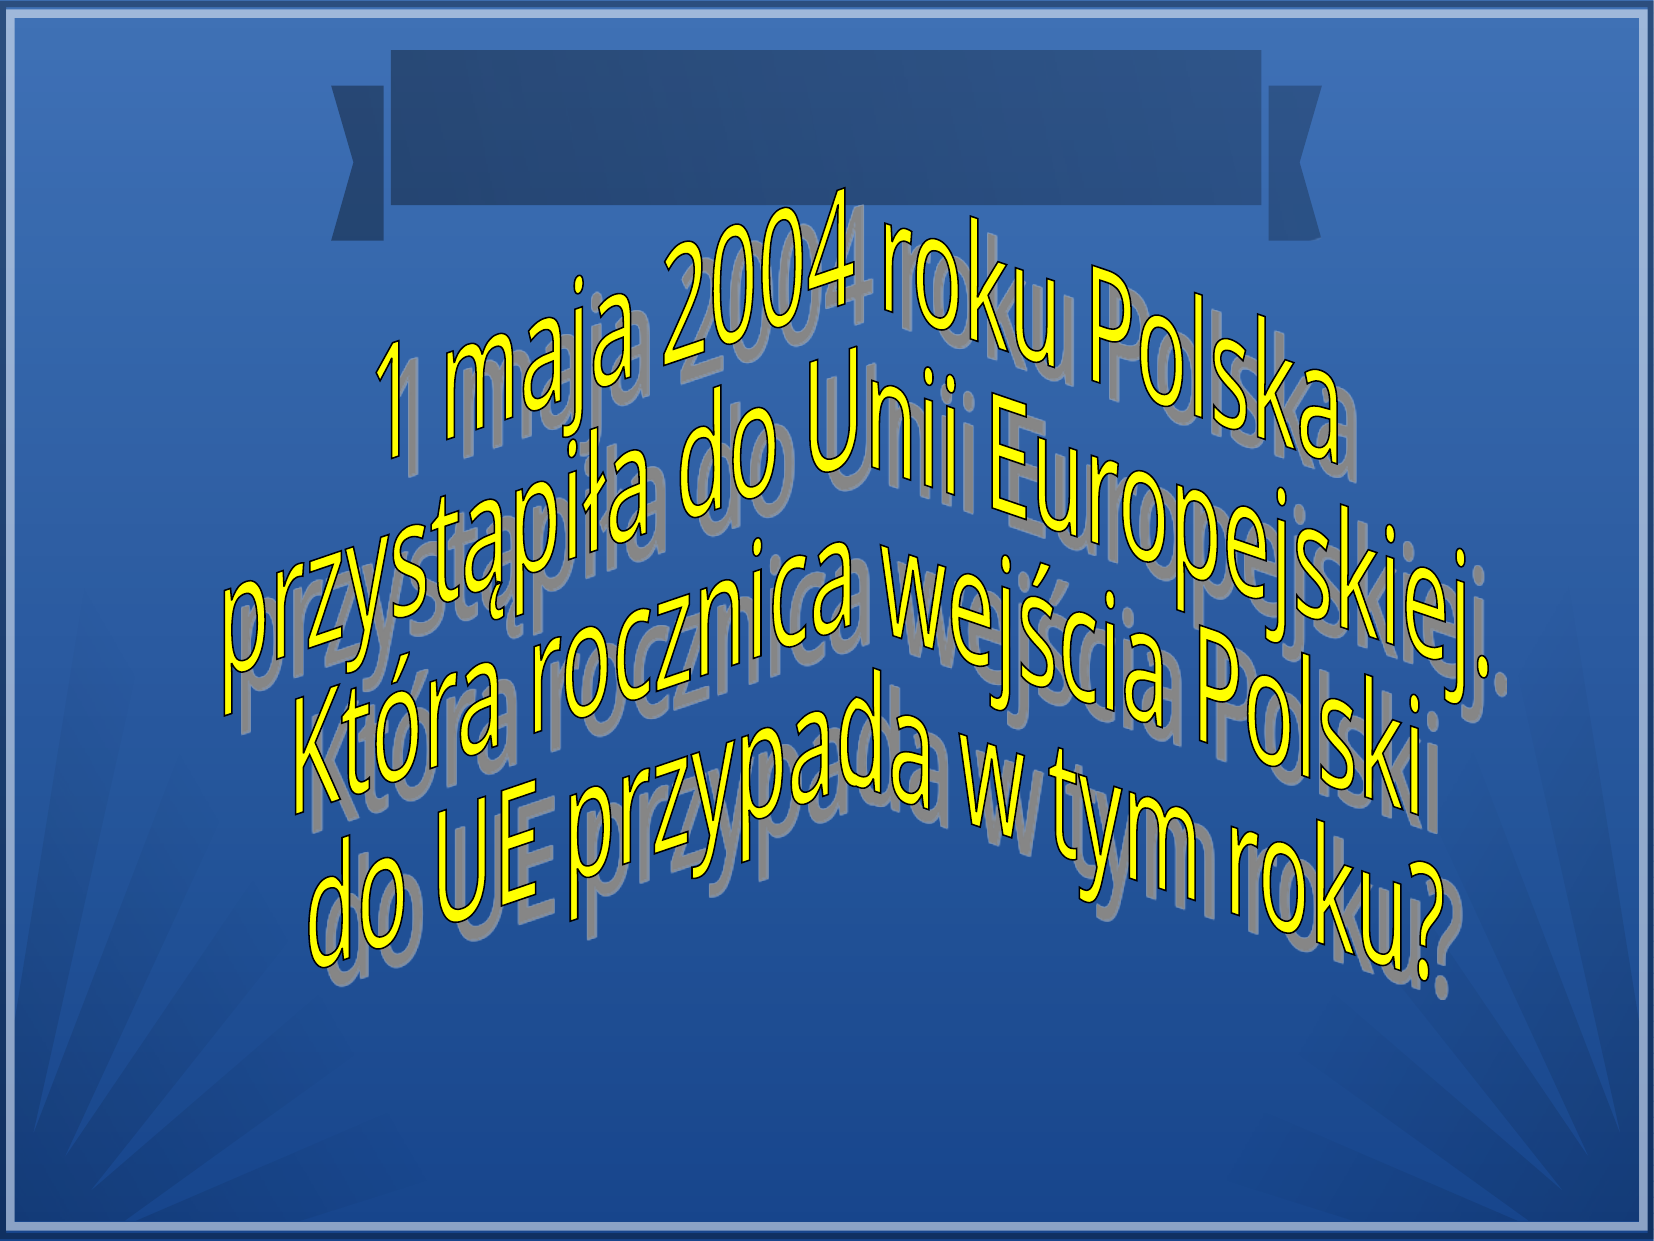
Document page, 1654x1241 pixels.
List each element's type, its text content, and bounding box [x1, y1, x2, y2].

text_box 1 maja 2004 roku Polska przystąpiła do Unii Europejskiej. Która rocznica wejścia Polski do UE przypada w tym roku? [871, 380, 911, 481]
text_box 1 maja 2004 roku Polska przystąpiła do Unii Europejskiej. Która rocznica wejścia Polski do UE przypada w tym roku? [393, 524, 426, 618]
text_box 1 maja 2004 roku Polska przystąpiła do Unii Europejskiej. Która rocznica wejścia Polski do UE przypada w tym roku? [1226, 505, 1267, 599]
text_box 1 maja 2004 roku Polska przystąpiła do Unii Europejskiej. Która rocznica wejścia Polski do UE przypada w tym roku? [1021, 596, 1055, 688]
text_box 1 maja 2004 roku Polska przystąpiła do Unii Europejskiej. Która rocznica wejścia Polski do UE przypada w tym roku? [1062, 611, 1097, 704]
text_box 1 maja 2004 roku Polska przystąpiła do Unii Europejskiej. Która rocznica wejścia Polski do UE przypada w tym roku? [609, 449, 647, 544]
text_box 1 maja 2004 roku Polska przystąpiła do Unii Europejskiej. Która rocznica wejścia Polski do UE przypada w tym roku? [712, 224, 754, 345]
text_box 1 maja 2004 roku Polska przystąpiła do Unii Europejskiej. Która rocznica wejścia Polski do UE przypada w tym roku? [1176, 484, 1218, 613]
text_box 1 maja 2004 roku Polska przystąpiła do Unii Europejskiej. Która rocznica wejścia Polski do UE przypada w tym roku? [680, 384, 721, 518]
text_box 1 maja 2004 roku Polska przystąpiła do Unii Europejskiej. Która rocznica wejścia Polski do UE przypada w tym roku? [959, 733, 1025, 838]
text_box 1 maja 2004 roku Polska przystąpiła do Unii Europejskiej. Która rocznica wejścia Polski do UE przypada w tym roku? [345, 534, 389, 674]
text_box 1 maja 2004 roku Polska przystąpiła do Unii Europejskiej. Która rocznica wejścia Polski do UE przypada w tym roku? [813, 541, 851, 636]
text_box 1 maja 2004 roku Polska przystąpiła do Unii Europejskiej. Która rocznica wejścia Polski do UE przypada w tym roku? [1262, 841, 1305, 934]
text_box 1 maja 2004 roku Polska przystąpiła do Unii Europejskiej. Która rocznica wejścia Polski do UE przypada w tym roku? [1199, 625, 1239, 744]
text_box 1 maja 2004 roku Polska przystąpiła do Unii Europejskiej. Która rocznica wejścia Polski do UE przypada w tym roku? [891, 715, 929, 810]
text_box 1 maja 2004 roku Polska przystąpiła do Unii Europejskiej. Która rocznica wejścia Polski do UE przypada w tym roku? [534, 636, 561, 734]
text_box 1 maja 2004 roku Polska przystąpiła do Unii Europejskiej. Która rocznica wejścia Polski do UE przypada w tym roku? [1038, 437, 1077, 537]
text_box 1 maja 2004 roku Polska przystąpiła do Unii Europejskiej. Która rocznica wejścia Polski do UE przypada w tym roku? [562, 306, 583, 438]
text_box 1 maja 2004 roku Polska przystąpiła do Unii Europejskiej. Która rocznica wejścia Polski do UE przypada w tym roku? [880, 544, 946, 650]
text_box 1 maja 2004 roku Polska przystąpiła do Unii Europejskiej. Która rocznica wejścia Polski do UE przypada w tym roku? [700, 579, 740, 677]
text_box 1 maja 2004 roku Polska przystąpiła do Unii Europejskiej. Która rocznica wejścia Polski do UE przypada w tym roku? [791, 711, 829, 805]
text_box 1 maja 2004 roku Polska przystąpiła do Unii Europejskiej. Która rocznica wejścia Polski do UE przypada w tym roku? [616, 608, 651, 701]
text_box 1 maja 2004 roku Polska przystąpiła do Unii Europejskiej. Która rocznica wejścia Polski do UE przypada w tym roku? [1124, 632, 1163, 728]
text_box 1 maja 2004 roku Polska przystąpiła do Unii Europejskiej. Która rocznica wejścia Polski do UE przypada w tym roku? [593, 293, 631, 387]
text_box 1 maja 2004 roku Polska przystąpiła do Unii Europejskiej. Która rocznica wejścia Polski do UE przypada w tym roku? [656, 593, 691, 692]
text_box 1 maja 2004 roku Polska przystąpiła do Unii Europejskiej. Która rocznica wejścia Polski do UE przypada w tym roku? [691, 739, 735, 879]
text_box 1 maja 2004 roku Polska przystąpiła do Unii Europejskiej. Która rocznica wejścia Polski do UE przypada w tym roku? [1129, 791, 1196, 901]
text_box 1 maja 2004 roku Polska przystąpiła do Unii Europejskiej. Która rocznica wejścia Polski do UE przypada w tym roku? [431, 495, 459, 603]
text_box 1 maja 2004 roku Polska przystąpiła do Unii Europejskiej. Która rocznica wejścia Polski do UE przypada w tym roku? [951, 573, 991, 667]
text_box 1 maja 2004 roku Polska przystąpiła do Unii Europejskiej. Która rocznica wejścia Polski do UE przypada w tym roku? [885, 223, 912, 313]
text_box 1 maja 2004 roku Polska przystąpiła do Unii Europejskiej. Która rocznica wejścia Polski do UE przypada w tym roku? [582, 427, 607, 553]
text_box 1 maja 2004 roku Polska przystąpiła do Unii Europejskiej. Która rocznica wejścia Polski do UE przypada w tym roku? [438, 796, 486, 923]
text_box 1 maja 2004 roku Polska przystąpiła do Unii Europejskiej. Która rocznica wejścia Polski do UE przypada w tym roku? [570, 786, 611, 922]
text_box 1 maja 2004 roku Polska przystąpiła do Unii Europejskiej. Która rocznica wejścia Polski do UE przypada w tym roku? [460, 662, 498, 756]
text_box 1 maja 2004 roku Polska przystąpiła do Unii Europejskiej. Która rocznica wejścia Polski do UE przypada w tym roku? [1321, 698, 1354, 790]
text_box 1 maja 2004 roku Polska przystąpiła do Unii Europejskiej. Która rocznica wejścia Polski do UE przypada w tym roku? [772, 555, 807, 648]
text_box 1 maja 2004 roku Polska przystąpiła do Unii Europejskiej. Która rocznica wejścia Polski do UE przypada w tym roku? [1122, 470, 1165, 563]
text_box 1 maja 2004 roku Polska przystąpiła do Unii Europejskiej. Która rocznica wejścia Polski do UE przypada w tym roku? [809, 346, 857, 473]
text_box 1 maja 2004 roku Polska przystąpiła do Unii Europejskiej. Która rocznica wejścia Polski do UE przypada w tym roku? [1405, 567, 1446, 660]
text_box 1 maja 2004 roku Polska przystąpiła do Unii Europejskiej. Która rocznica wejścia Polski do UE przypada w tym roku? [295, 684, 341, 815]
text_box 1 maja 2004 roku Polska przystąpiła do Unii Europejskiej. Która rocznica wejścia Polski do UE przypada w tym roku? [741, 727, 783, 863]
text_box 1 maja 2004 roku Polska przystąpiła do Unii Europejskiej. Która rocznica wejścia Polski do UE przypada w tym roku? [565, 626, 608, 718]
text_box 1 maja 2004 roku Polska przystąpiła do Unii Europejskiej. Która rocznica wejścia Polski do UE przypada w tym roku? [1048, 747, 1077, 860]
text_box 1 maja 2004 roku Polska przystąpiła do Unii Europejskiej. Która rocznica wejścia Polski do UE przypada w tym roku? [761, 207, 803, 328]
text_box 1 maja 2004 roku Polska przystąpiła do Unii Europejskiej. Która rocznica wejścia Polski do UE przypada w tym roku? [1078, 774, 1123, 903]
text_box 1 maja 2004 roku Polska przystąpiła do Unii Europejskiej. Która rocznica wejścia Polski do UE przypada w tym roku? [341, 687, 370, 795]
text_box 1 maja 2004 roku Polska przystąpiła do Unii Europejskiej. Która rocznica wejścia Polski do UE przypada w tym roku? [1299, 369, 1338, 464]
text_box 1 maja 2004 roku Polska przystąpiła do Unii Europejskiej. Która rocznica wejścia Polski do UE przypada w tym roku? [840, 667, 881, 794]
text_box 1 maja 2004 roku Polska przystąpiła do Unii Europejskiej. Która rocznica wejścia Polski do UE przypada w tym roku? [1247, 675, 1291, 767]
text_box 1 maja 2004 roku Polska przystąpiła do Unii Europejskiej. Która rocznica wejścia Polski do UE przypada w tym roku? [430, 672, 457, 769]
text_box 1 maja 2004 roku Polska przystąpiła do Unii Europejskiej. Która rocznica wejścia Polski do UE przypada w tym roku? [308, 550, 342, 649]
text_box 1 maja 2004 roku Polska przystąpiła do Unii Europejskiej. Która rocznica wejścia Polski do UE przypada w tym roku? [501, 779, 536, 907]
text_box 1 maja 2004 roku Polska przystąpiła do Unii Europejskiej. Która rocznica wejścia Polski do UE przypada w tym roku? [1361, 870, 1401, 971]
text_box 1 maja 2004 roku Polska przystąpiła do Unii Europejskiej. Która rocznica wejścia Polski do UE przypada w tym roku? [1092, 265, 1132, 384]
text_box 1 maja 2004 roku Polska przystąpiła do Unii Europejskiej. Która rocznica wejścia Polski do UE przypada w tym roku? [1140, 315, 1183, 407]
text_box 1 maja 2004 roku Polska przystąpiła do Unii Europejskiej. Która rocznica wejścia Polski do UE przypada w tym roku? [464, 499, 504, 620]
text_box 1 maja 2004 roku Polska przystąpiła do Unii Europejskiej. Która rocznica wejścia Polski do UE przypada w tym roku? [663, 241, 705, 366]
text_box 1 maja 2004 roku Polska przystąpiła do Unii Europejskiej. Która rocznica wejścia Polski do UE przypada w tym roku? [376, 340, 399, 459]
text_box 1 maja 2004 roku Polska przystąpiła do Unii Europejskiej. Która rocznica wejścia Polski do UE przypada w tym roku? [1257, 313, 1296, 450]
text_box 1 maja 2004 roku Polska przystąpiła do Unii Europejskiej. Która rocznica wejścia Polski do UE przypada w tym roku? [992, 392, 1027, 520]
text_box 1 maja 2004 roku Polska przystąpiła do Unii Europejskiej. Która rocznica wejścia Polski do UE przypada w tym roku? [622, 768, 650, 865]
text_box 1 maja 2004 roku Polska przystąpiła do Unii Europejskiej. Która rocznica wejścia Polski do UE przypada w tym roku? [1296, 528, 1330, 620]
text_box 1 maja 2004 roku Polska przystąpiła do Unii Europejskiej. Która rocznica wejścia Polski do UE przypada w tym roku? [732, 407, 776, 499]
text_box 1 maja 2004 roku Polska przystąpiła do Unii Europejskiej. Która rocznica wejścia Polski do UE przypada w tym roku? [1265, 518, 1286, 643]
text_box 1 maja 2004 roku Polska przystąpiła do Unii Europejskiej. Która rocznica wejścia Polski do UE przypada w tym roku? [1365, 673, 1403, 810]
text_box 1 maja 2004 roku Polska przystąpiła do Unii Europejskiej. Która rocznica wejścia Polski do UE przypada w tym roku? [361, 857, 404, 949]
text_box 1 maja 2004 roku Polska przystąpiła do Unii Europejskiej. Która rocznica wejścia Polski do UE przypada w tym roku? [970, 216, 1008, 352]
text_box 1 maja 2004 roku Polska przystąpiła do Unii Europejskiej. Która rocznica wejścia Polski do UE przypada w tym roku? [916, 238, 959, 331]
text_box 1 maja 2004 roku Polska przystąpiła do Unii Europejskiej. Która rocznica wejścia Polski do UE przypada w tym roku? [1213, 338, 1247, 430]
text_box 1 maja 2004 roku Polska przystąpiła do Unii Europejskiej. Która rocznica wejścia Polski do UE przypada w tym roku? [446, 333, 513, 440]
text_box 1 maja 2004 roku Polska przystąpiła do Unii Europejskiej. Która rocznica wejścia Polski do UE przypada w tym roku? [523, 317, 561, 411]
text_box 1 maja 2004 roku Polska przystąpiła do Unii Europejskiej. Która rocznica wejścia Polski do UE przypada w tym roku? [276, 562, 304, 660]
text_box 1 maja 2004 roku Polska przystąpiła do Unii Europejskiej. Która rocznica wejścia Polski do UE przypada w tym roku? [808, 187, 854, 307]
text_box 1 maja 2004 roku Polska przystąpiła do Unii Europejskiej. Która rocznica wejścia Polski do UE przypada w tym roku? [308, 835, 350, 968]
text_box 1 maja 2004 roku Polska przystąpiła do Unii Europejskiej. Która rocznica wejścia Polski do UE przypada w tym roku? [1231, 826, 1259, 916]
text_box 1 maja 2004 roku Polska przystąpiła do Unii Europejskiej. Która rocznica wejścia Polski do UE przypada w tym roku? [654, 756, 688, 854]
text_box 1 maja 2004 roku Polska przystąpiła do Unii Europejskiej. Która rocznica wejścia Polski do UE przypada w tym roku? [1444, 579, 1465, 704]
text_box 1 maja 2004 roku Polska przystąpiła do Unii Europejskiej. Która rocznica wejścia Polski do UE przypada w tym roku? [990, 586, 1010, 711]
text_box 1 maja 2004 roku Polska przystąpiła do Unii Europejskiej. Która rocznica wejścia Polski do UE przypada w tym roku? [1409, 861, 1443, 947]
text_box 1 maja 2004 roku Polska przystąpiła do Unii Europejskiej. Która rocznica wejścia Polski do UE przypada w tym roku? [375, 690, 419, 783]
text_box 1 maja 2004 roku Polska przystąpiła do Unii Europejskiej. Która rocznica wejścia Polski do UE przypada w tym roku? [1316, 819, 1355, 955]
text_box 1 maja 2004 roku Polska przystąpiła do Unii Europejskiej. Która rocznica wejścia Polski do UE przypada w tym roku? [1015, 267, 1055, 368]
text_box 1 maja 2004 roku Polska przystąpiła do Unii Europejskiej. Która rocznica wejścia Polski do UE przypada w tym roku? [1340, 504, 1379, 640]
text_box 1 maja 2004 roku Polska przystąpiła do Unii Europejskiej. Która rocznica wejścia Polski do UE przypada w tym roku? [224, 580, 266, 716]
text_box 1 maja 2004 roku Polska przystąpiła do Unii Europejskiej. Która rocznica wejścia Polski do UE przypada w tym roku? [515, 481, 557, 617]
text_box 1 maja 2004 roku Polska przystąpiła do Unii Europejskiej. Która rocznica wejścia Polski do UE przypada w tym roku? [1091, 455, 1119, 545]
